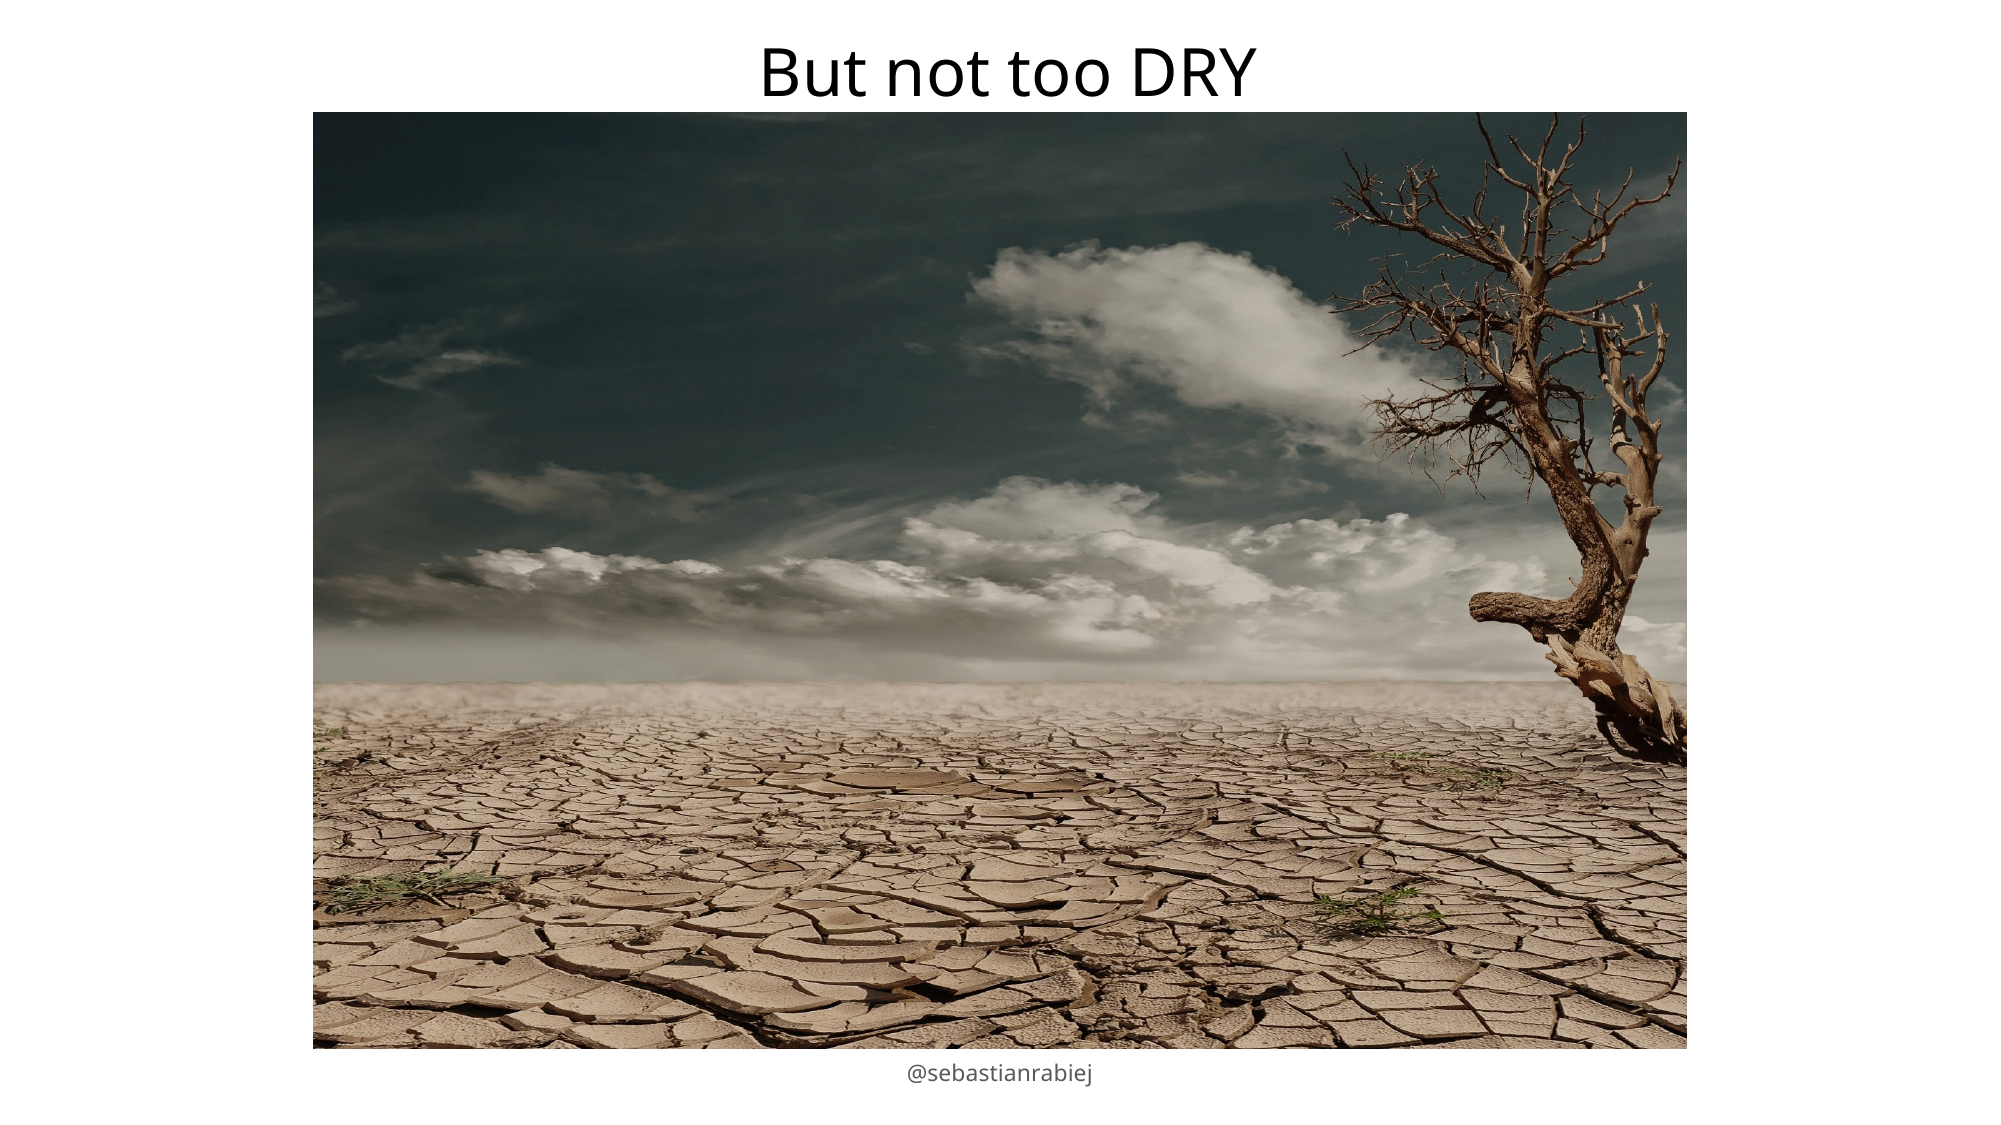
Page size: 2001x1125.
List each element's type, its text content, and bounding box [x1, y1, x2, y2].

picture [313, 112, 1687, 1049]
text_box @sebastianrabiej [662, 1049, 1338, 1103]
text_box But not too DRY [743, 22, 1256, 112]
